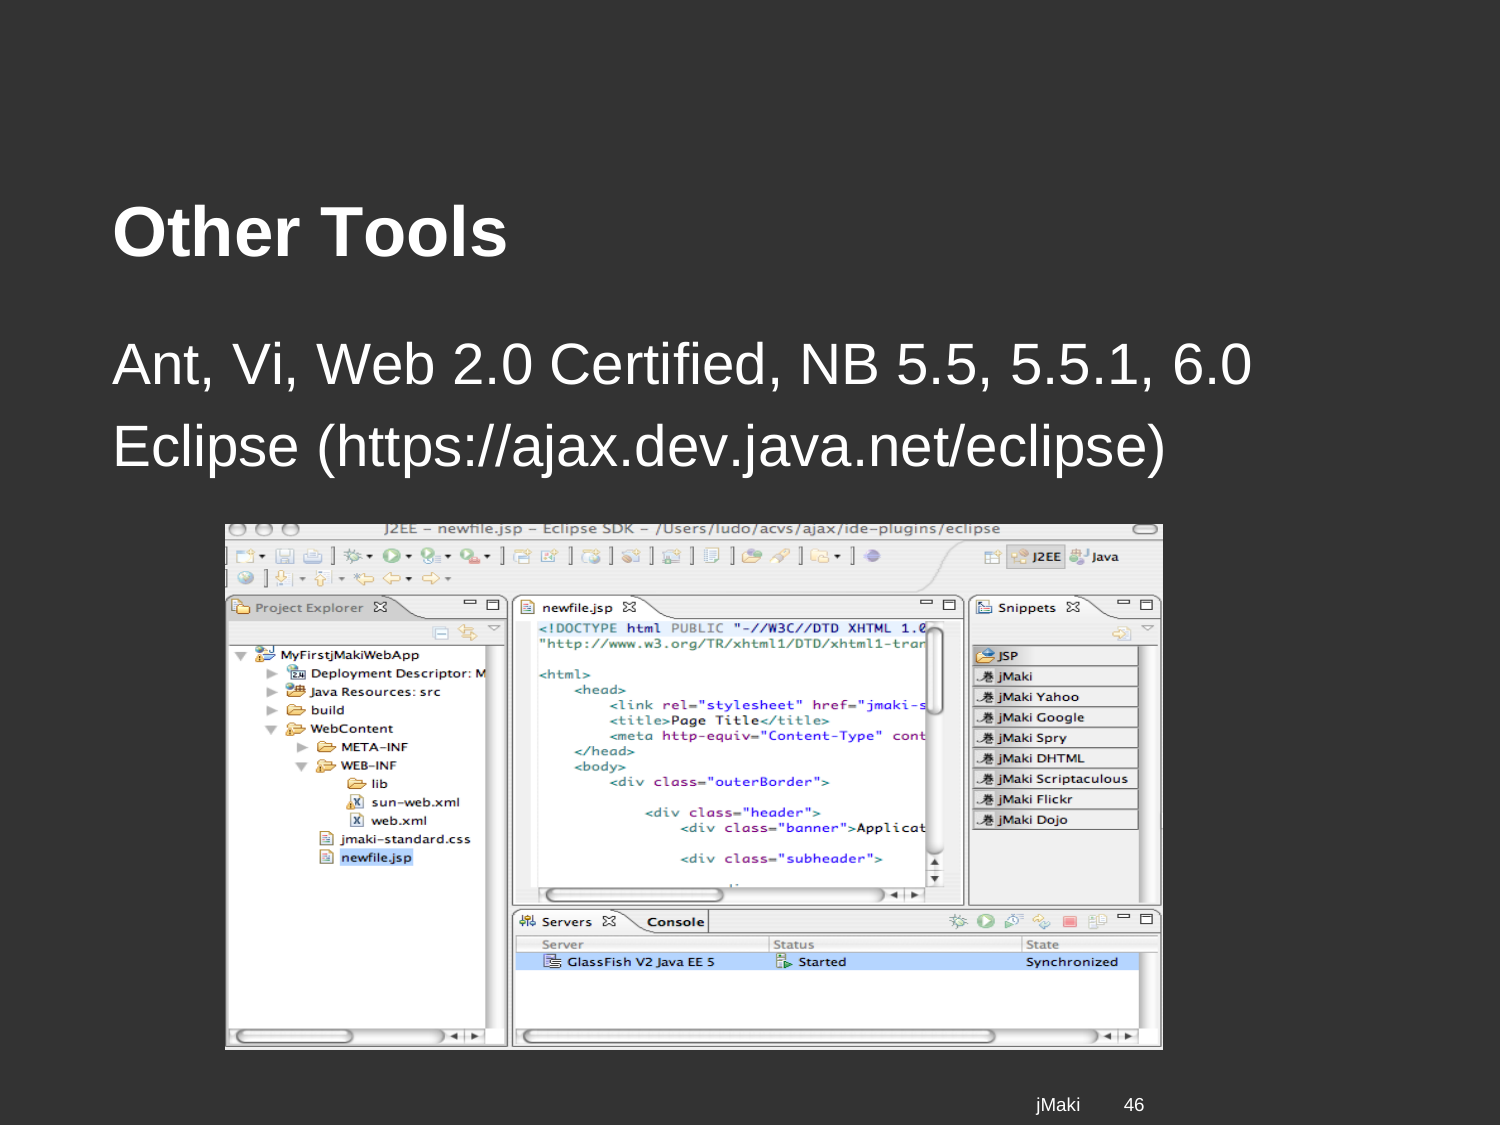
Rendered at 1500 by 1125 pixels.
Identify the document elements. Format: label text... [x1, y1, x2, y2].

title Other Tools [112, 119, 1417, 271]
picture [225, 524, 1163, 1051]
list Ant, Vi, Web 2.0 Certified, NB 5.5, 5.5.1, 6.0 Eclipse (https://ajax.dev.java.net/eclipse) [112, 337, 1463, 1030]
